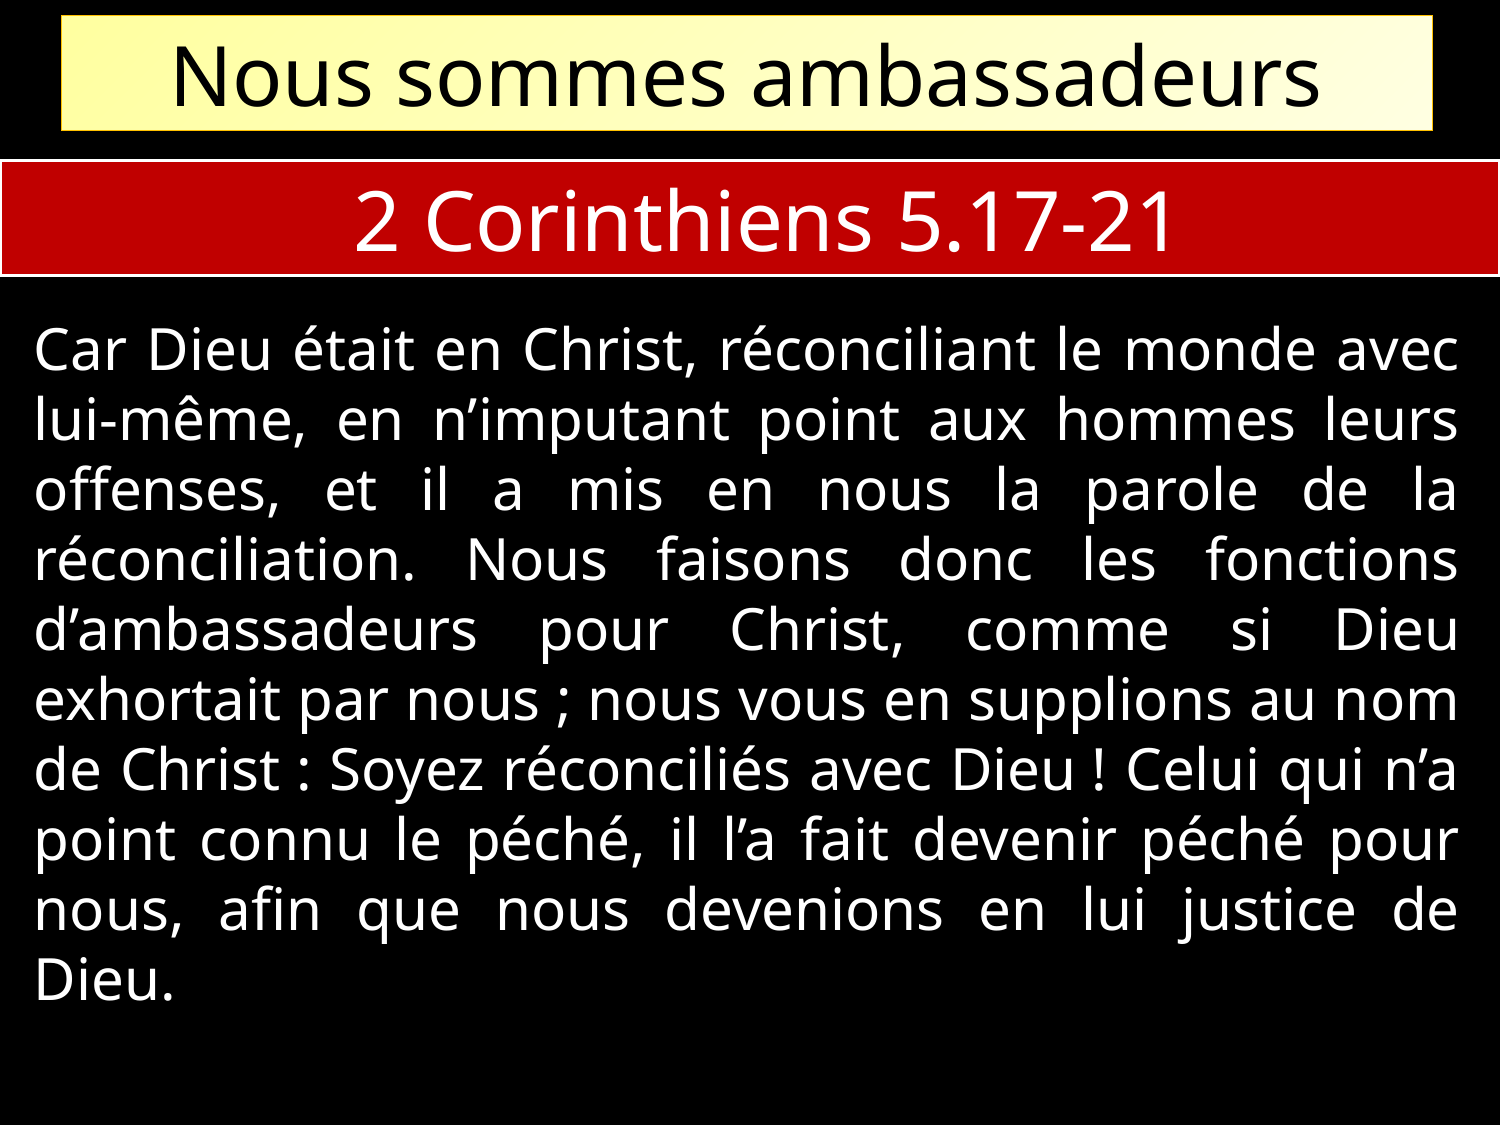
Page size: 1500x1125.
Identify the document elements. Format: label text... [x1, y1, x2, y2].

text_box 2 Corinthiens 5.17-21 [0, 160, 1500, 276]
text_box Car Dieu était en Christ, réconciliant le monde avec lui-même, en n’imputant point aux hommes leurs offenses, et il a mis en nous la parole de la réconciliation. Nous faisons donc les fonctions d’ambassadeurs pour Christ, comme si Dieu exhortait par nous ; nous vous en supplions au nom de Christ : Soyez réconciliés avec Dieu ! Celui qui n’a point connu le péché, il l’a fait devenir péché pour nous, afin que nous devenions en lui justice de Dieu. [19, 305, 1475, 1020]
text_box Nous sommes ambassadeurs [61, 15, 1433, 131]
